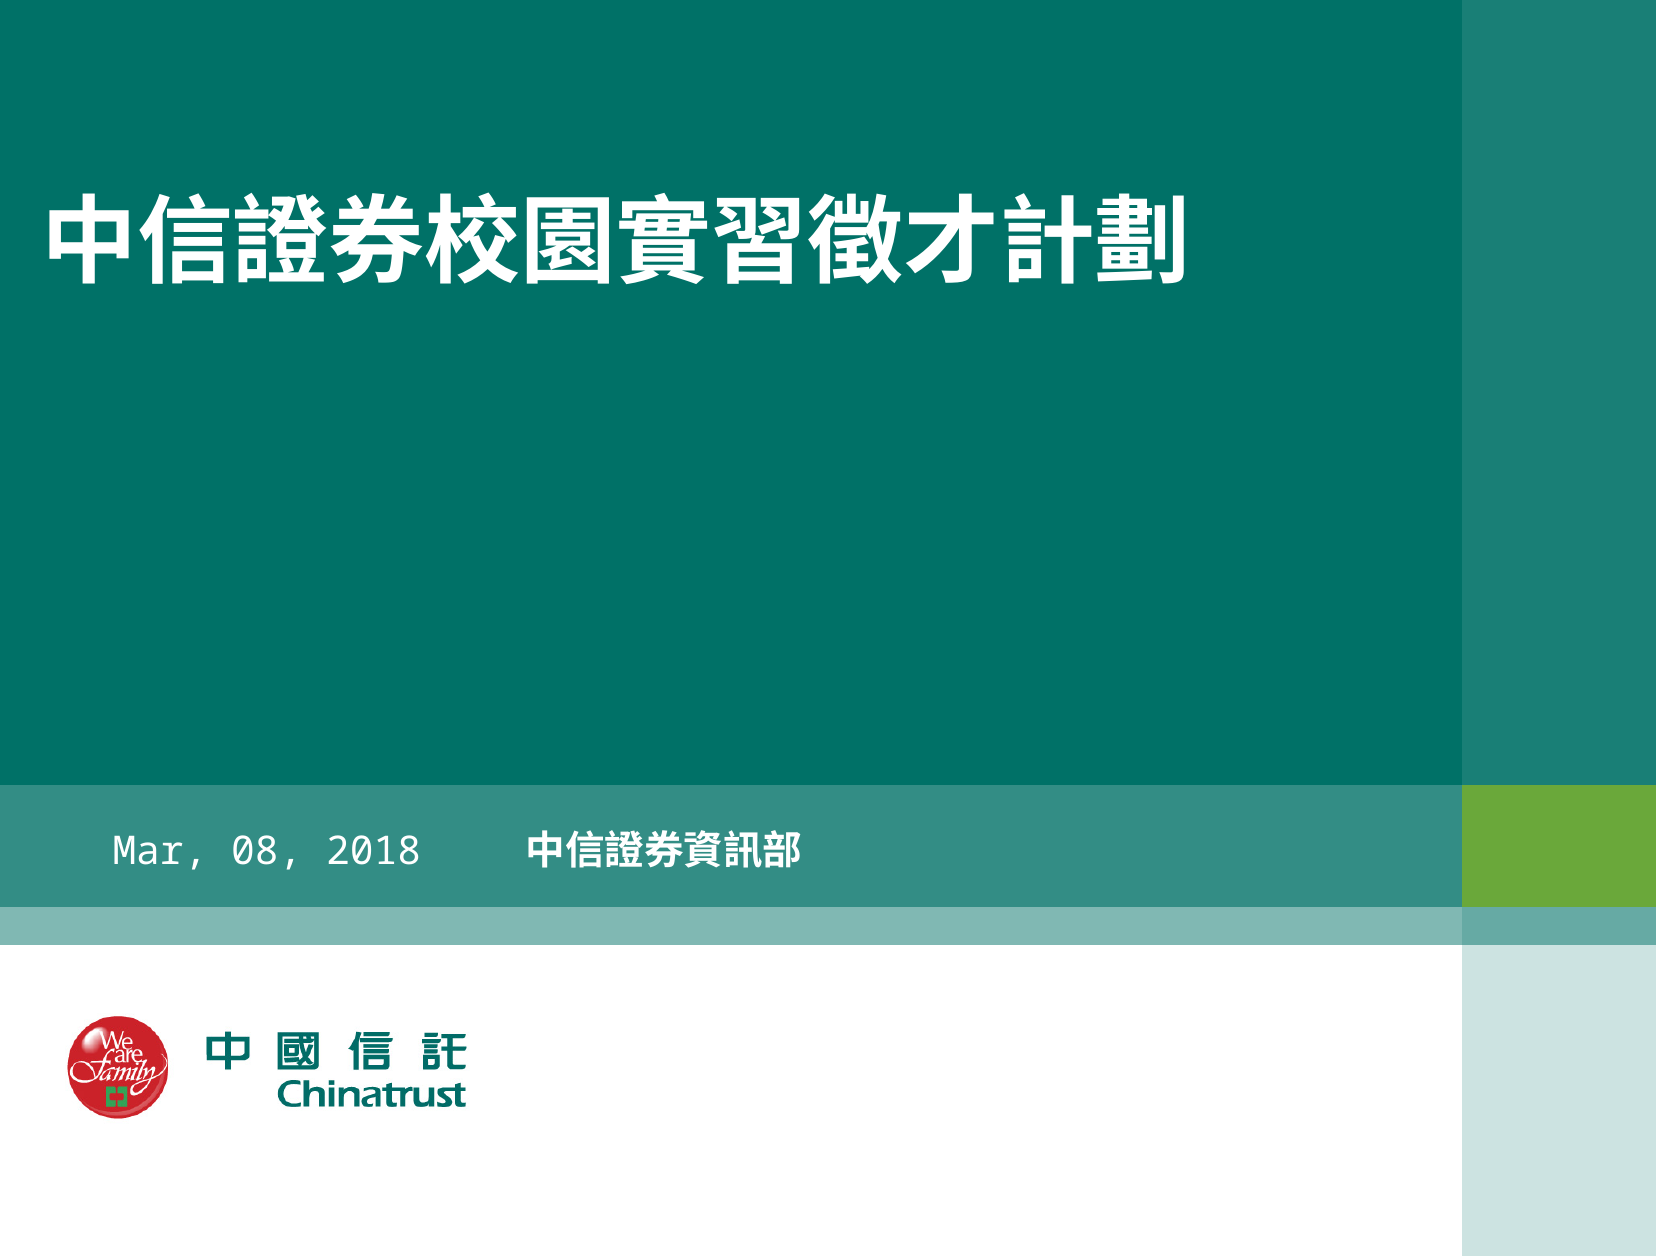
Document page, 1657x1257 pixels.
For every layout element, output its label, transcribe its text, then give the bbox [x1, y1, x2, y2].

text_box Mar, 08, 2018 中信證券資訊部 [96, 816, 1422, 882]
text_box 中信證券校園實習徵才計劃 [41, 179, 1450, 389]
